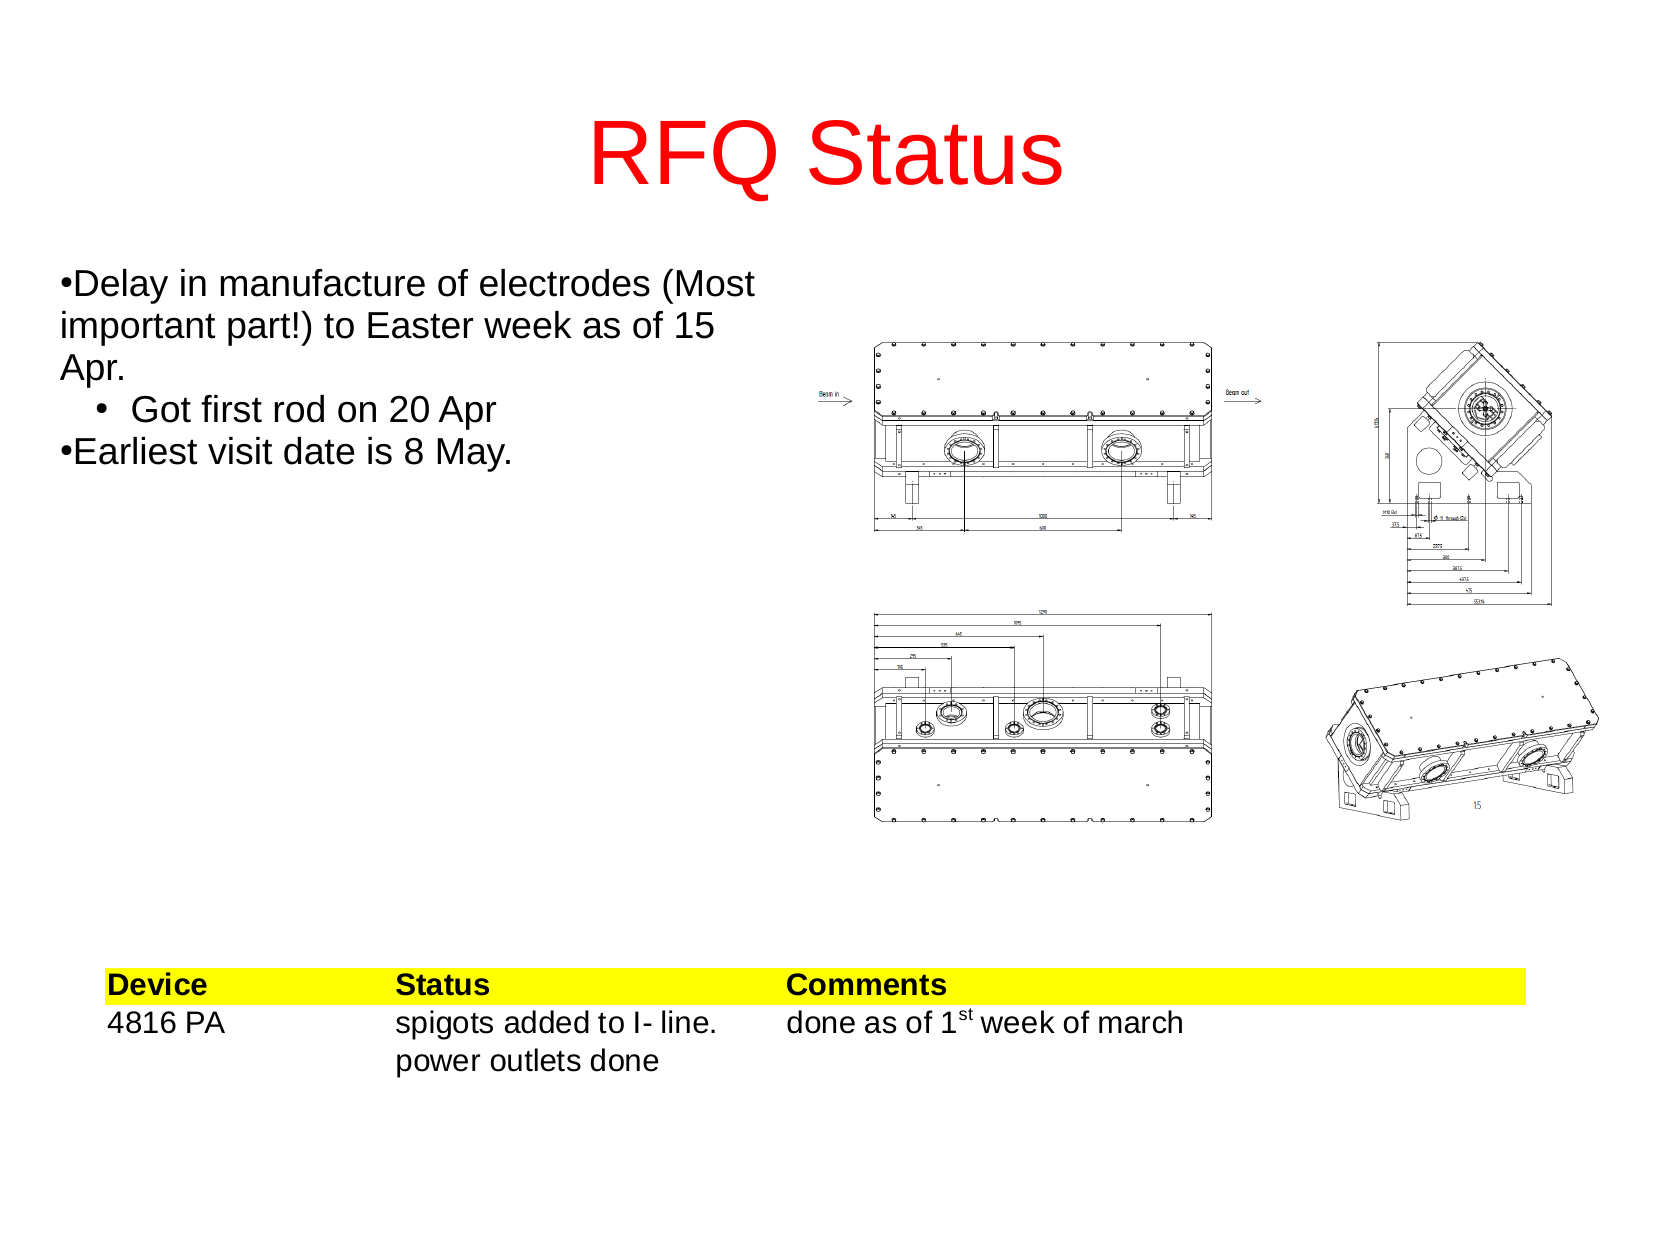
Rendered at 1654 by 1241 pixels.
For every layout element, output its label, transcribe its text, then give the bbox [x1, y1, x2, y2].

text_box Delay in manufacture of electrodes (Most important part!) to Easter week as of 15 Apr. Got first rod on 20 Apr Earliest visit date is 8 May. [45, 255, 803, 564]
title RFQ Status [82, 49, 1571, 257]
picture [802, 292, 1616, 825]
chart [105, 967, 1529, 1241]
